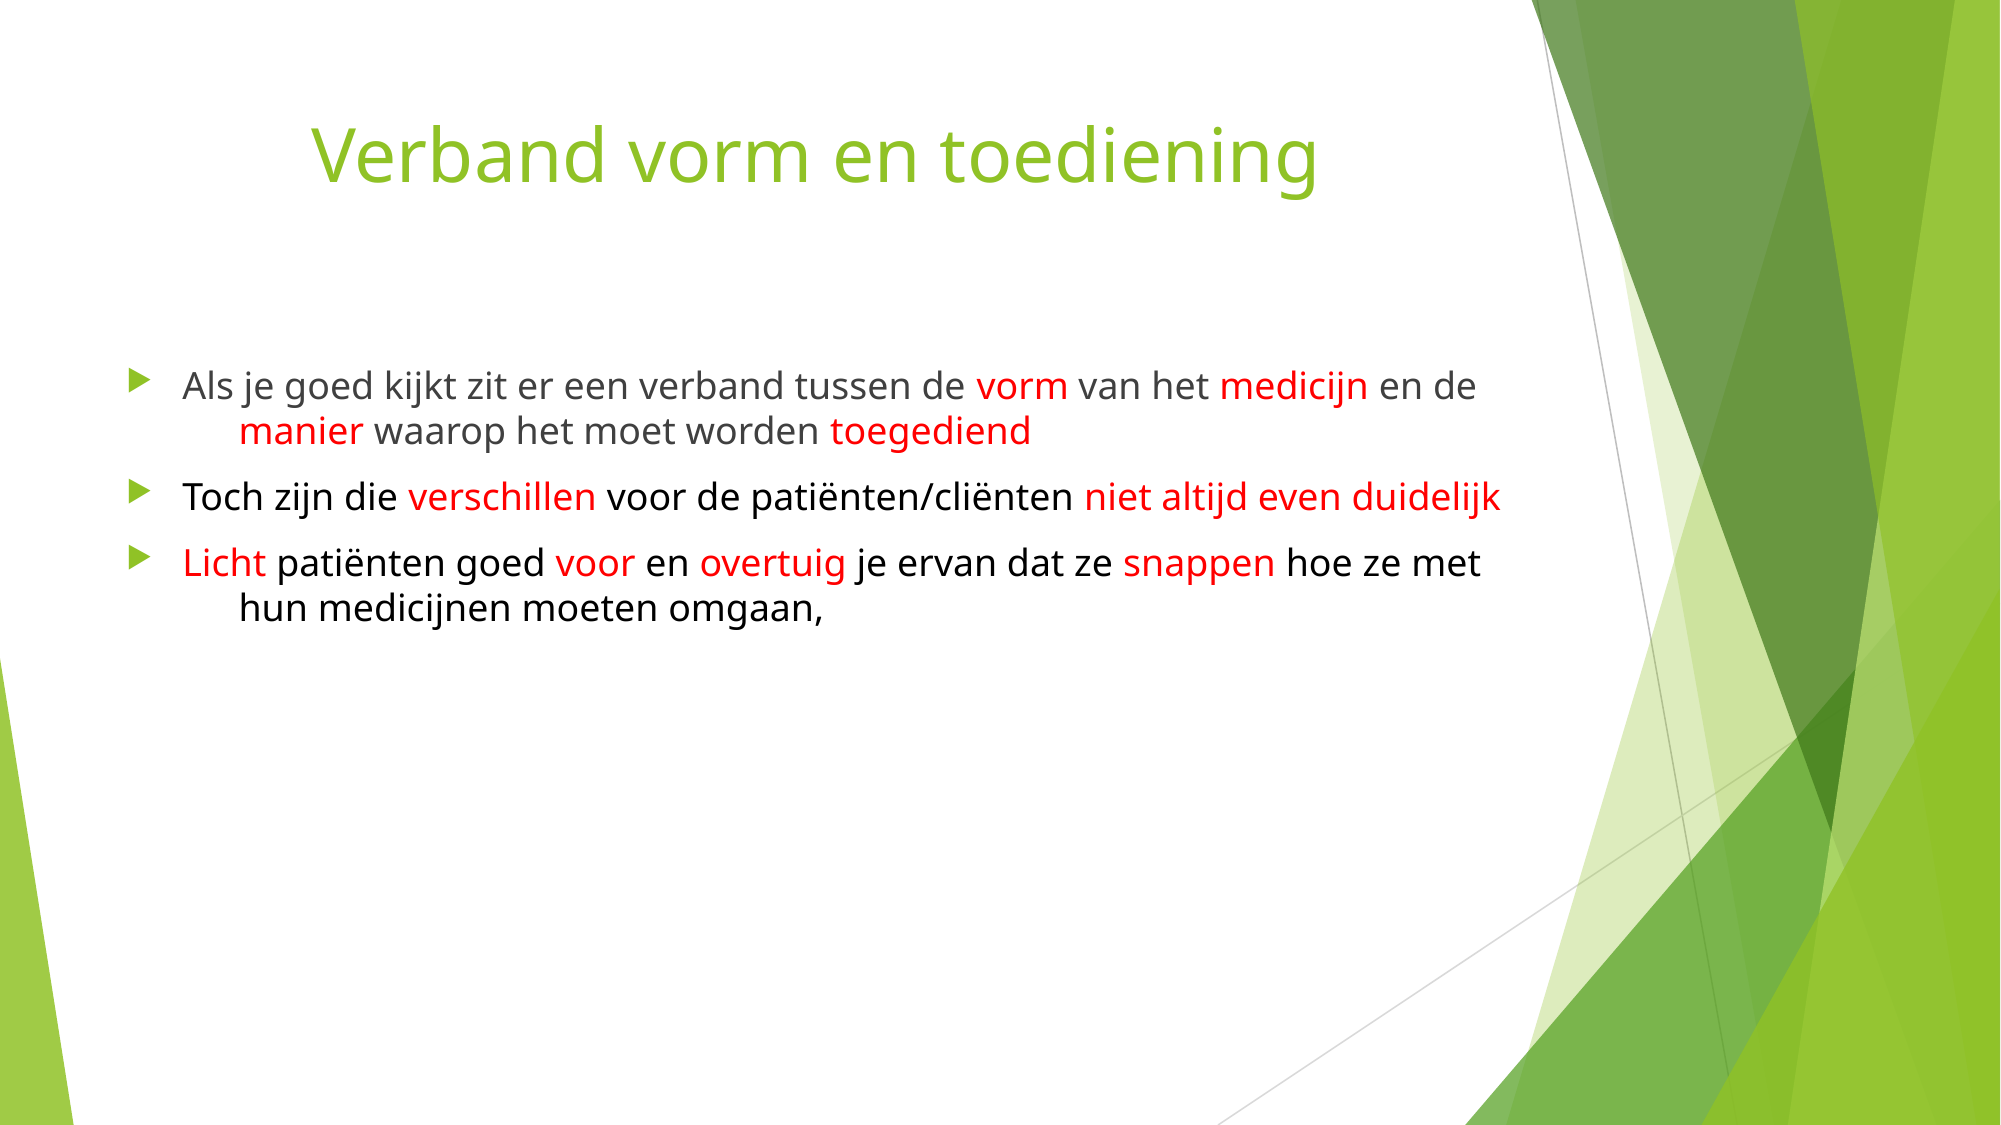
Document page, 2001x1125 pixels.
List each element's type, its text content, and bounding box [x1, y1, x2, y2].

list Als je goed kijkt zit er een verband tussen de vorm van het medicijn en de manier waarop het moet worden toegediend Toch zijn die verschillen voor de patiënten/cliënten niet altijd even duidelijk Licht patiënten goed voor en overtuig je ervan dat ze snappen hoe ze met hun medicijnen moeten omgaan, [111, 354, 1522, 992]
title Verband vorm en toediening [111, 99, 1522, 317]
